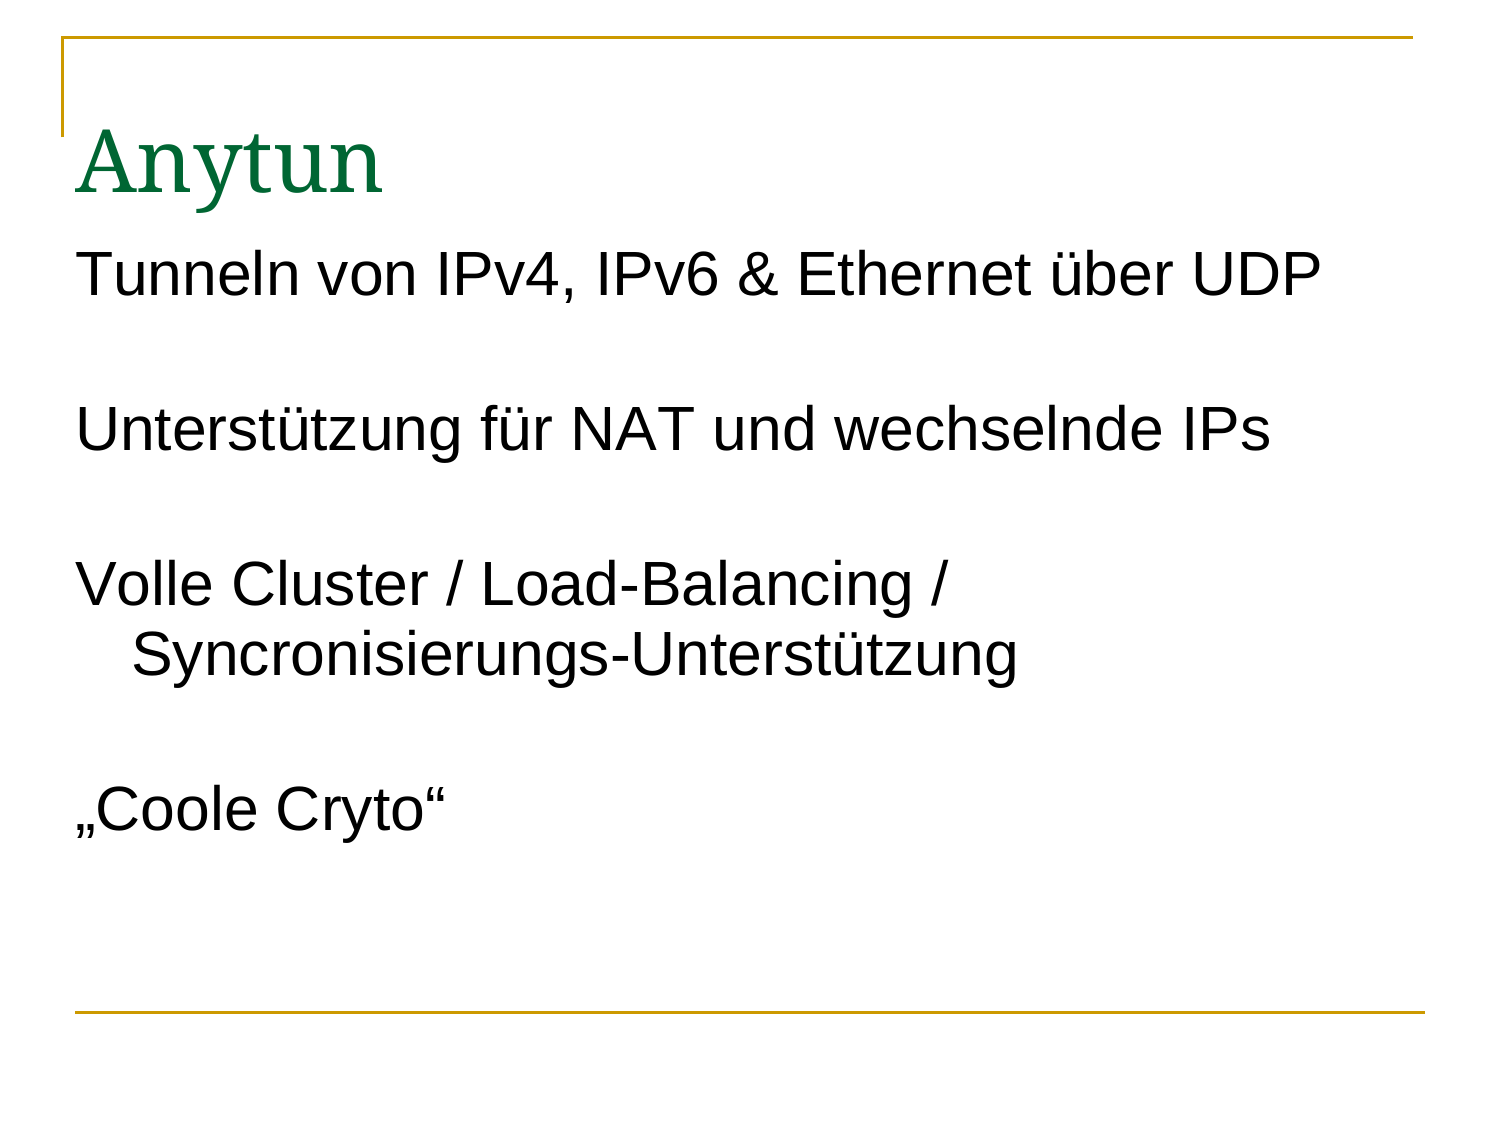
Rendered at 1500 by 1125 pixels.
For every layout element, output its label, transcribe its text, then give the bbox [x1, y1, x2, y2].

list Tunneln von IPv4, IPv6 & Ethernet über UDP Unterstützung für NAT und wechselnde IPs Volle Cluster / Load-Balancing / Syncronisierungs-Unterstützung „Coole Cryto“ [75, 238, 1426, 1014]
title Anytun [75, 52, 1426, 238]
